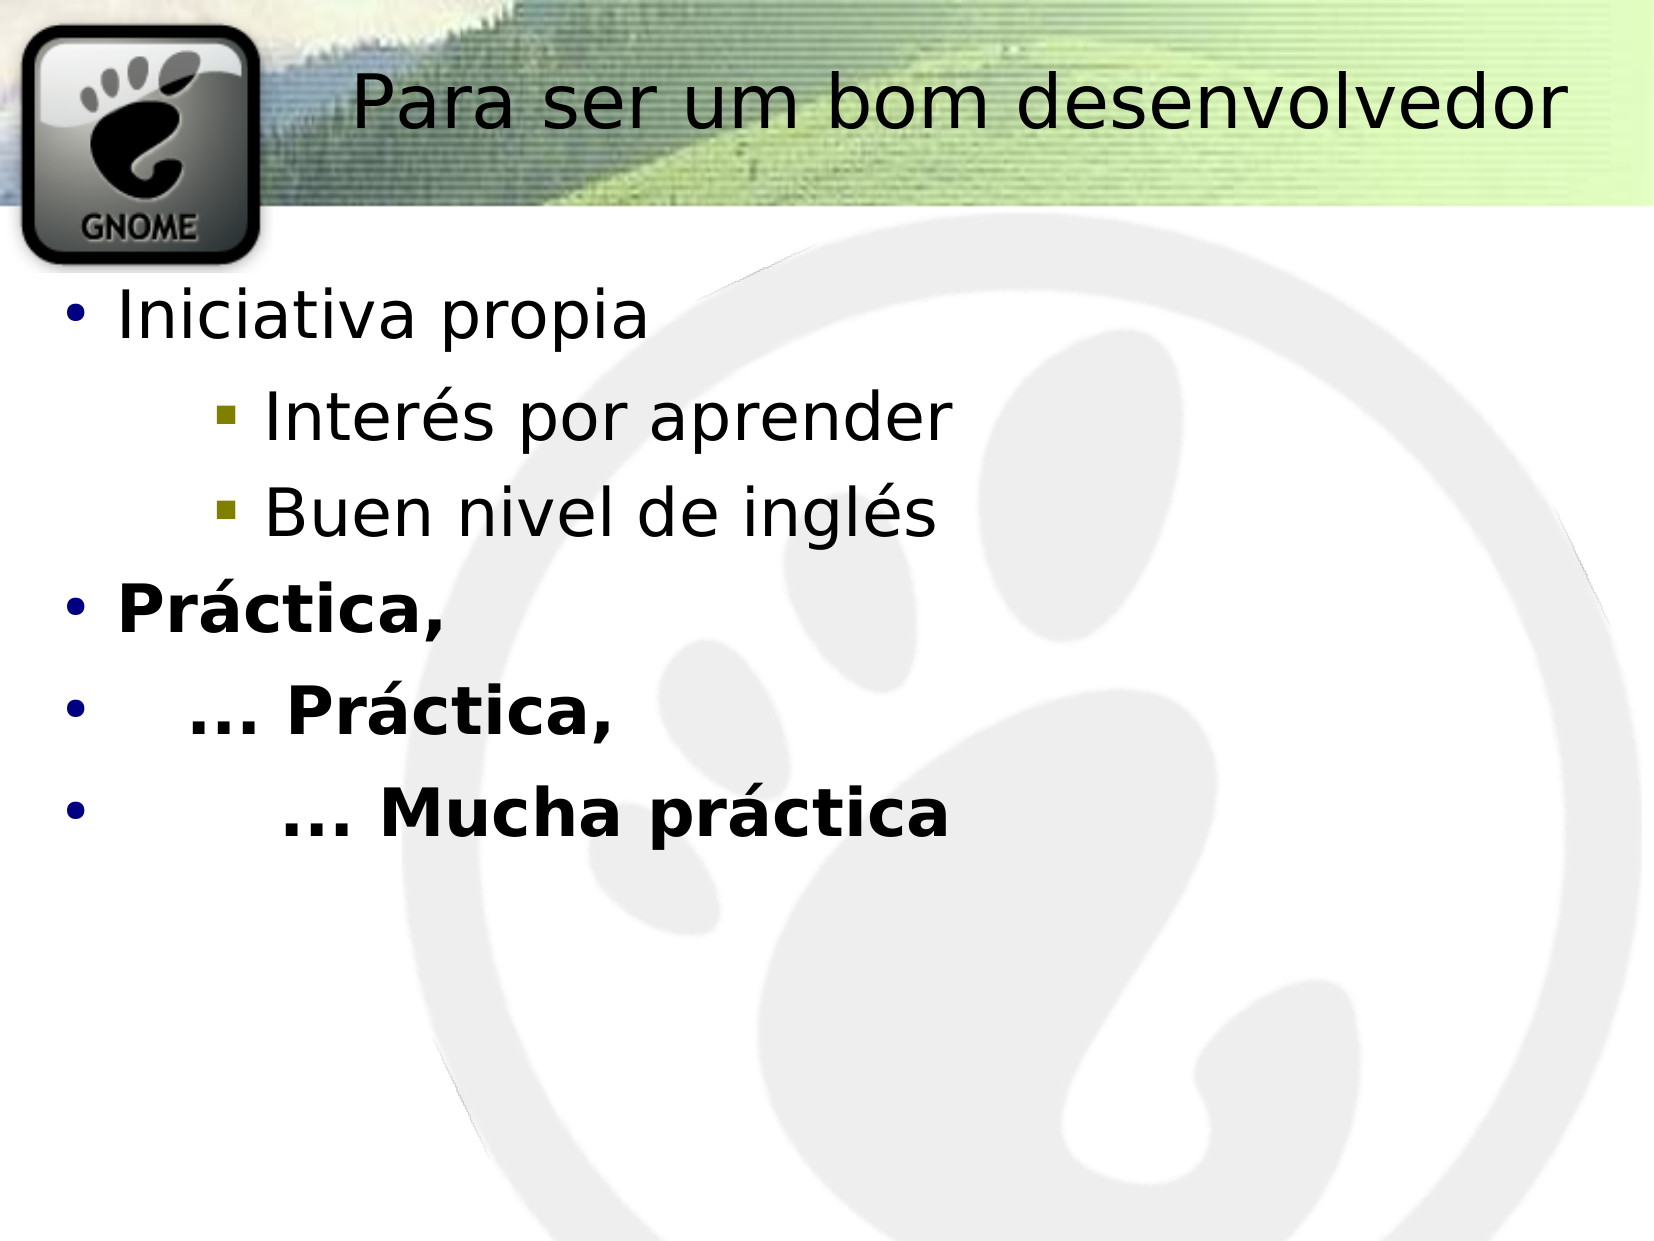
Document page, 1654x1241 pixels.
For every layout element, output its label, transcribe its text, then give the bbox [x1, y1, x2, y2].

list Iniciativa propia Interés por aprender Buen nivel de inglés Práctica, ... Práctica, ... Mucha práctica [29, 280, 1625, 1225]
title Para ser um bom desenvolvedor [265, 7, 1654, 200]
picture [0, 0, 1654, 1241]
